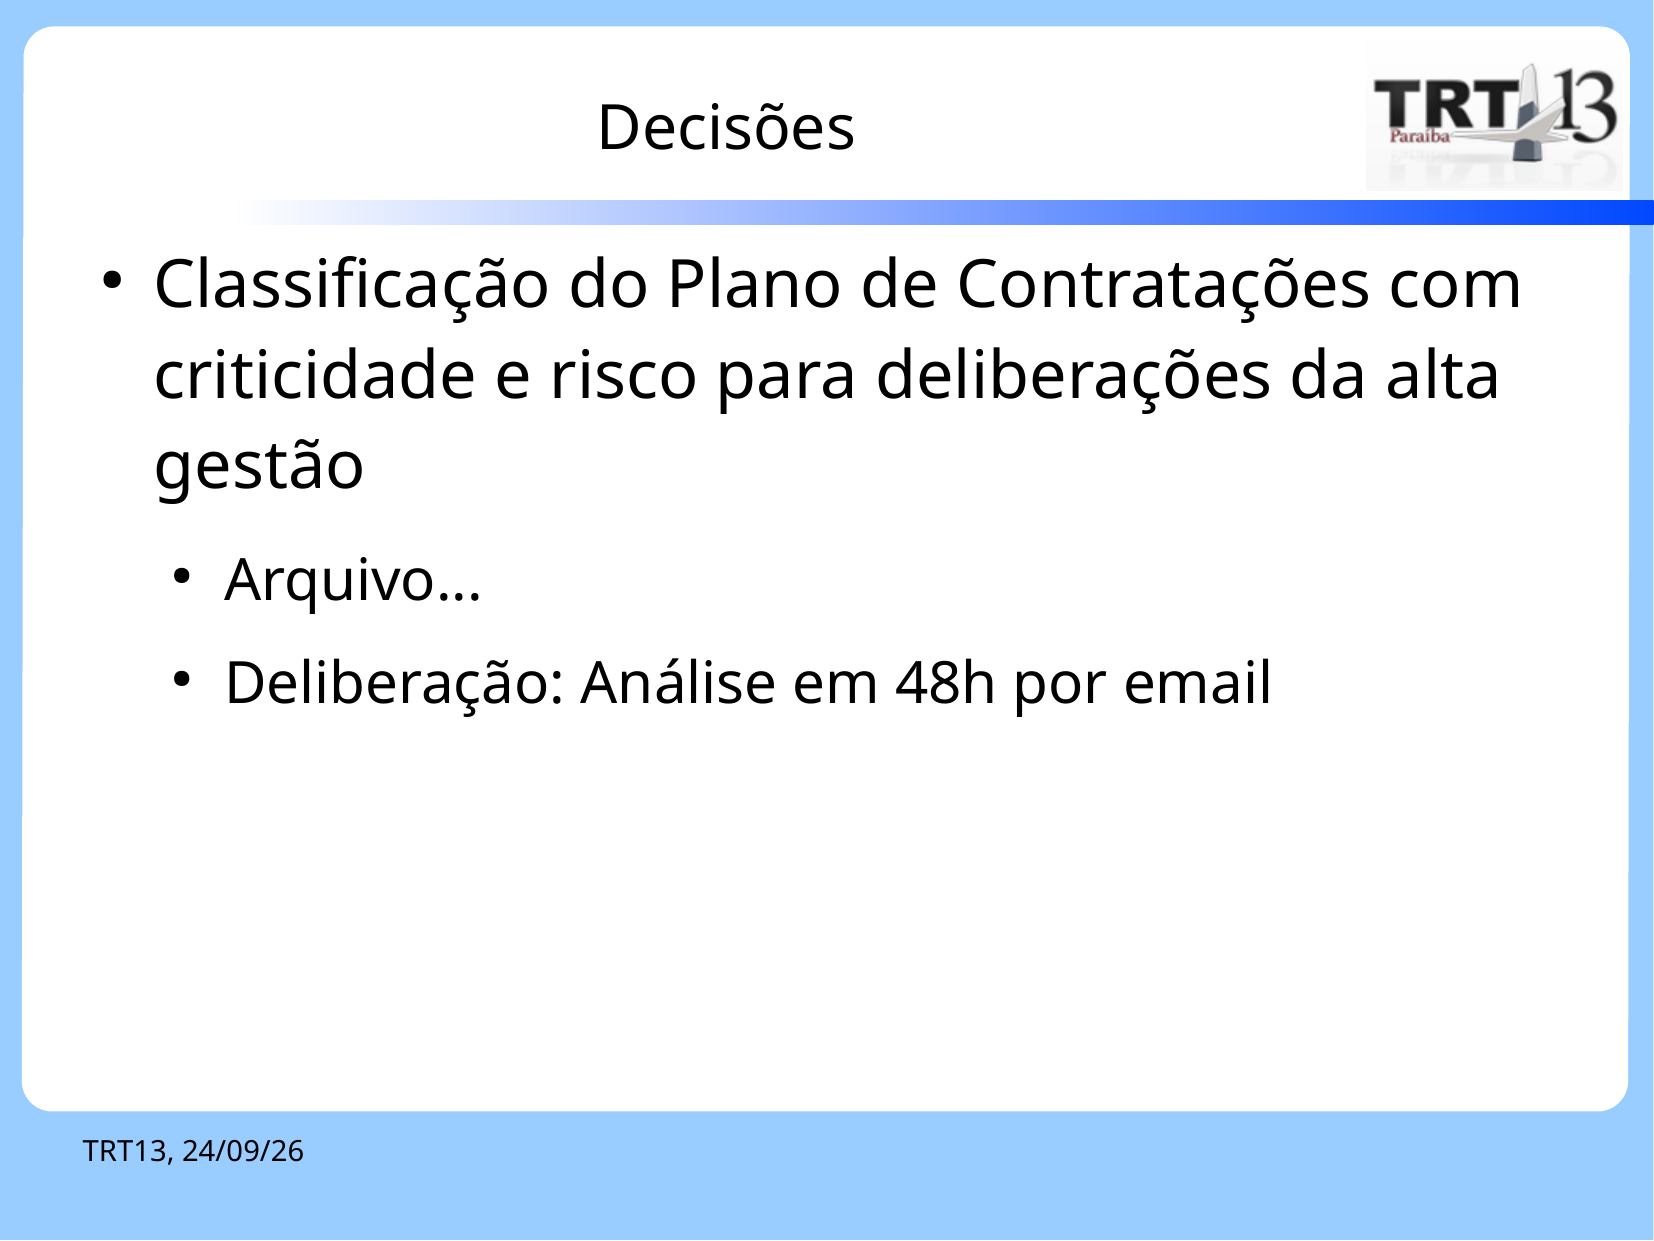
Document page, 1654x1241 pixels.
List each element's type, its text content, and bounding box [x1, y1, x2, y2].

list Classificação do Plano de Contratações com criticidade e risco para deliberações da alta gestão Arquivo... Deliberação: Análise em 48h por email [82, 236, 1571, 1055]
picture [1366, 39, 1623, 191]
title Decisões [82, 49, 1371, 201]
